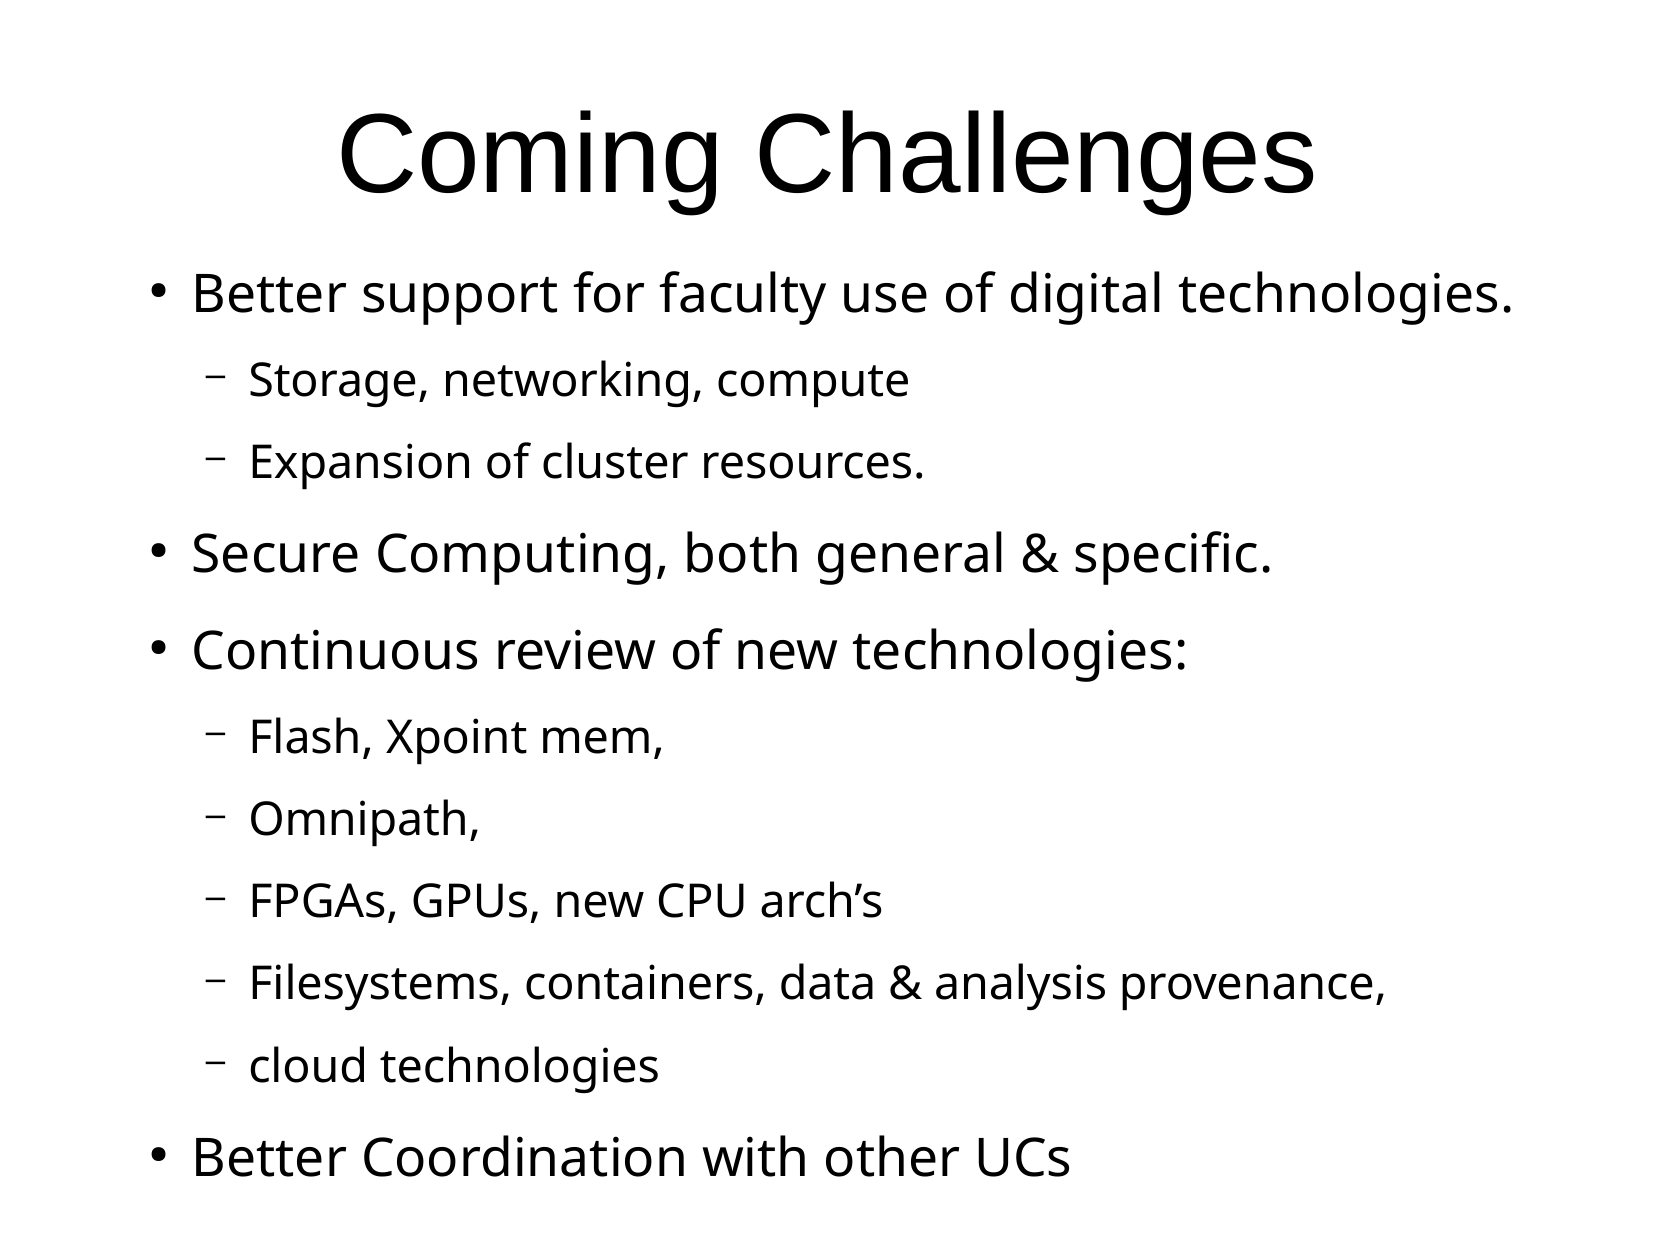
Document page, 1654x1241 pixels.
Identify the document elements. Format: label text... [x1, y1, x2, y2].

list Better support for faculty use of digital technologies. Storage, networking, compute Expansion of cluster resources. Secure Computing, both general & specific. Continuous review of new technologies: Flash, Xpoint mem, Omnipath, FPGAs, GPUs, new CPU arch’s Filesystems, containers, data & analysis provenance, cloud technologies Better Coordination with other UCs [135, 255, 1654, 1201]
title Coming Challenges [82, 49, 1571, 257]
